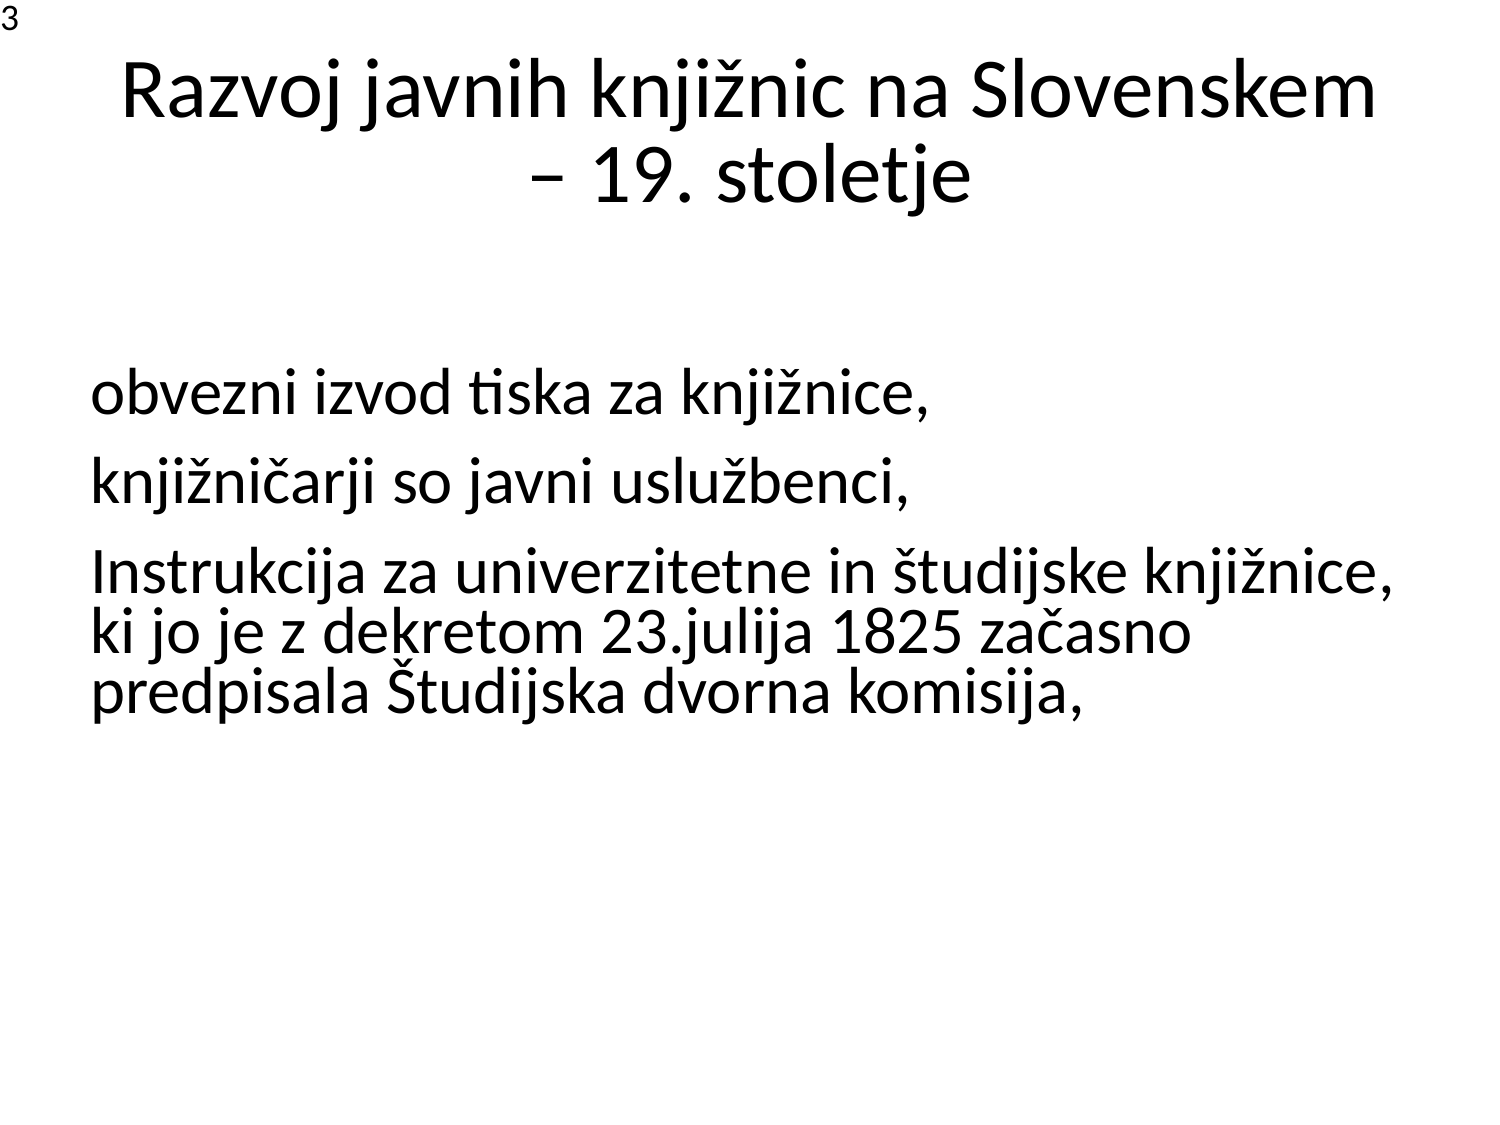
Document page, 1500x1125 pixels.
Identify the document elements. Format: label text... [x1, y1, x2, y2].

title Razvoj javnih knjižnic na Slovenskem – 19. stoletje [75, 45, 1425, 233]
list obvezni izvod tiska za knjižnice, knjižničarji so javni uslužbenci, Instrukcija za univerzitetne in študijske knjižnice, ki jo je z dekretom 23.julija 1825 začasno predpisala Študijska dvorna komisija, [75, 262, 1425, 1005]
